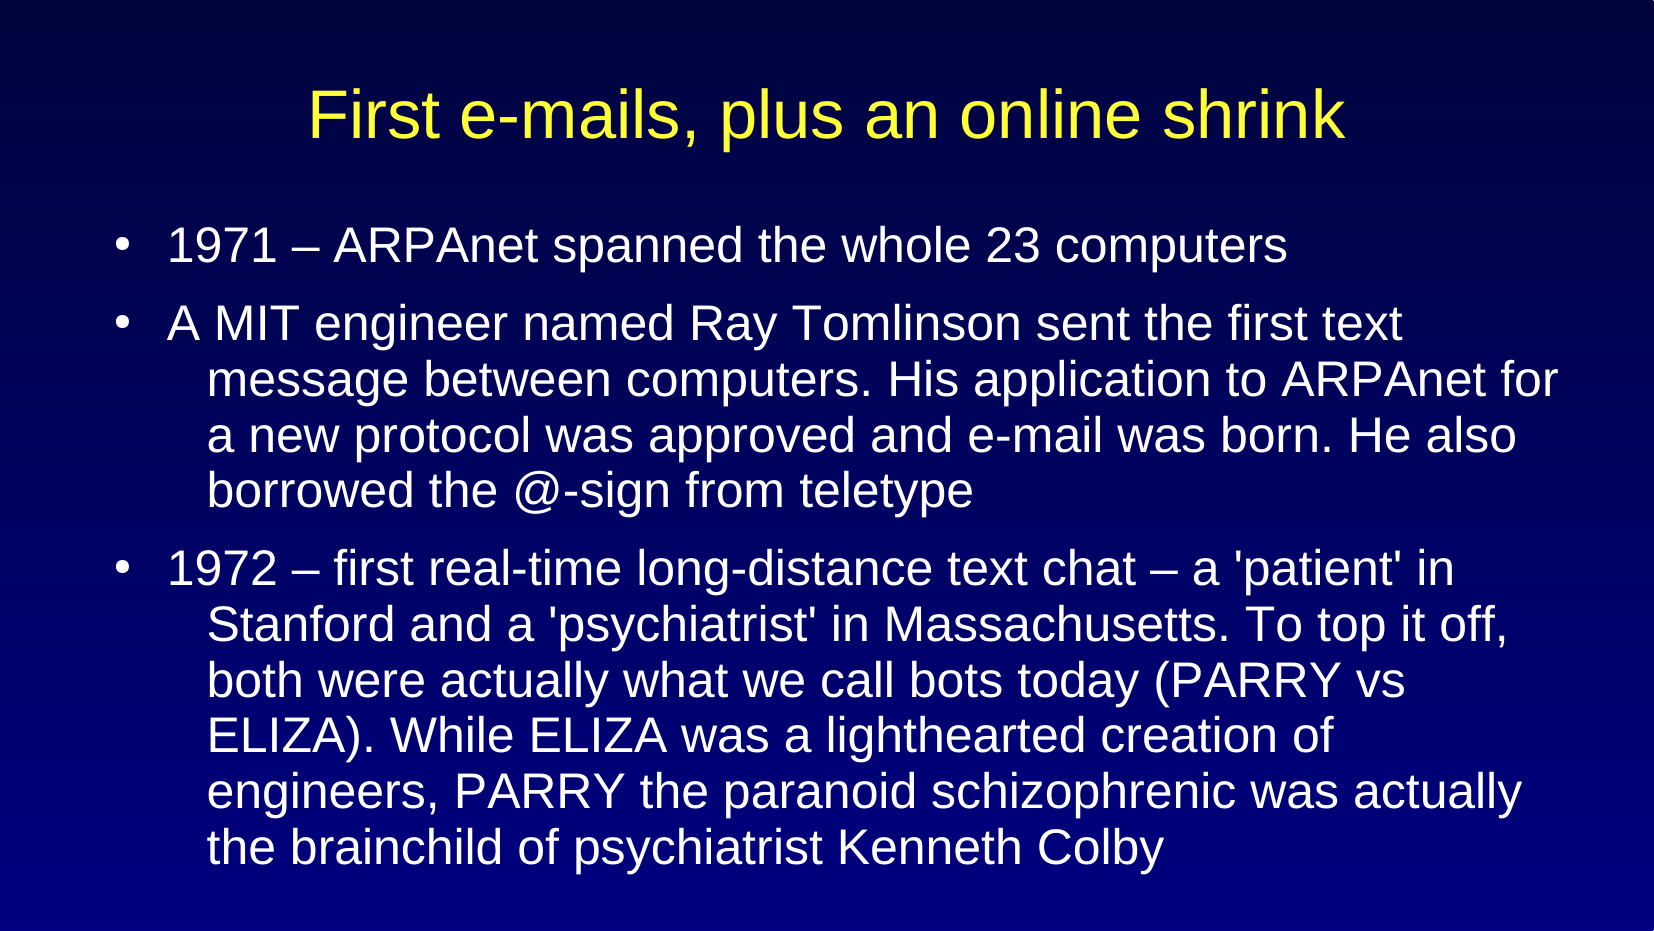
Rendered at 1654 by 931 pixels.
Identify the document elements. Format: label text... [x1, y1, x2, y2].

list 1971 – ARPAnet spanned the whole 23 computers A MIT engineer named Ray Tomlinson sent the first text message between computers. His application to ARPAnet for a new protocol was approved and e-mail was born. He also borrowed the @-sign from teletype 1972 – first real-time long-distance text chat – a 'patient' in Stanford and a 'psychiatrist' in Massachusetts. To top it off, both were actually what we call bots today (PARRY vs ELIZA). While ELIZA was a lighthearted creation of engineers, PARRY the paranoid schizophrenic was actually the brainchild of psychiatrist Kenneth Colby [82, 217, 1571, 876]
title First e-mails, plus an online shrink [82, 37, 1571, 193]
